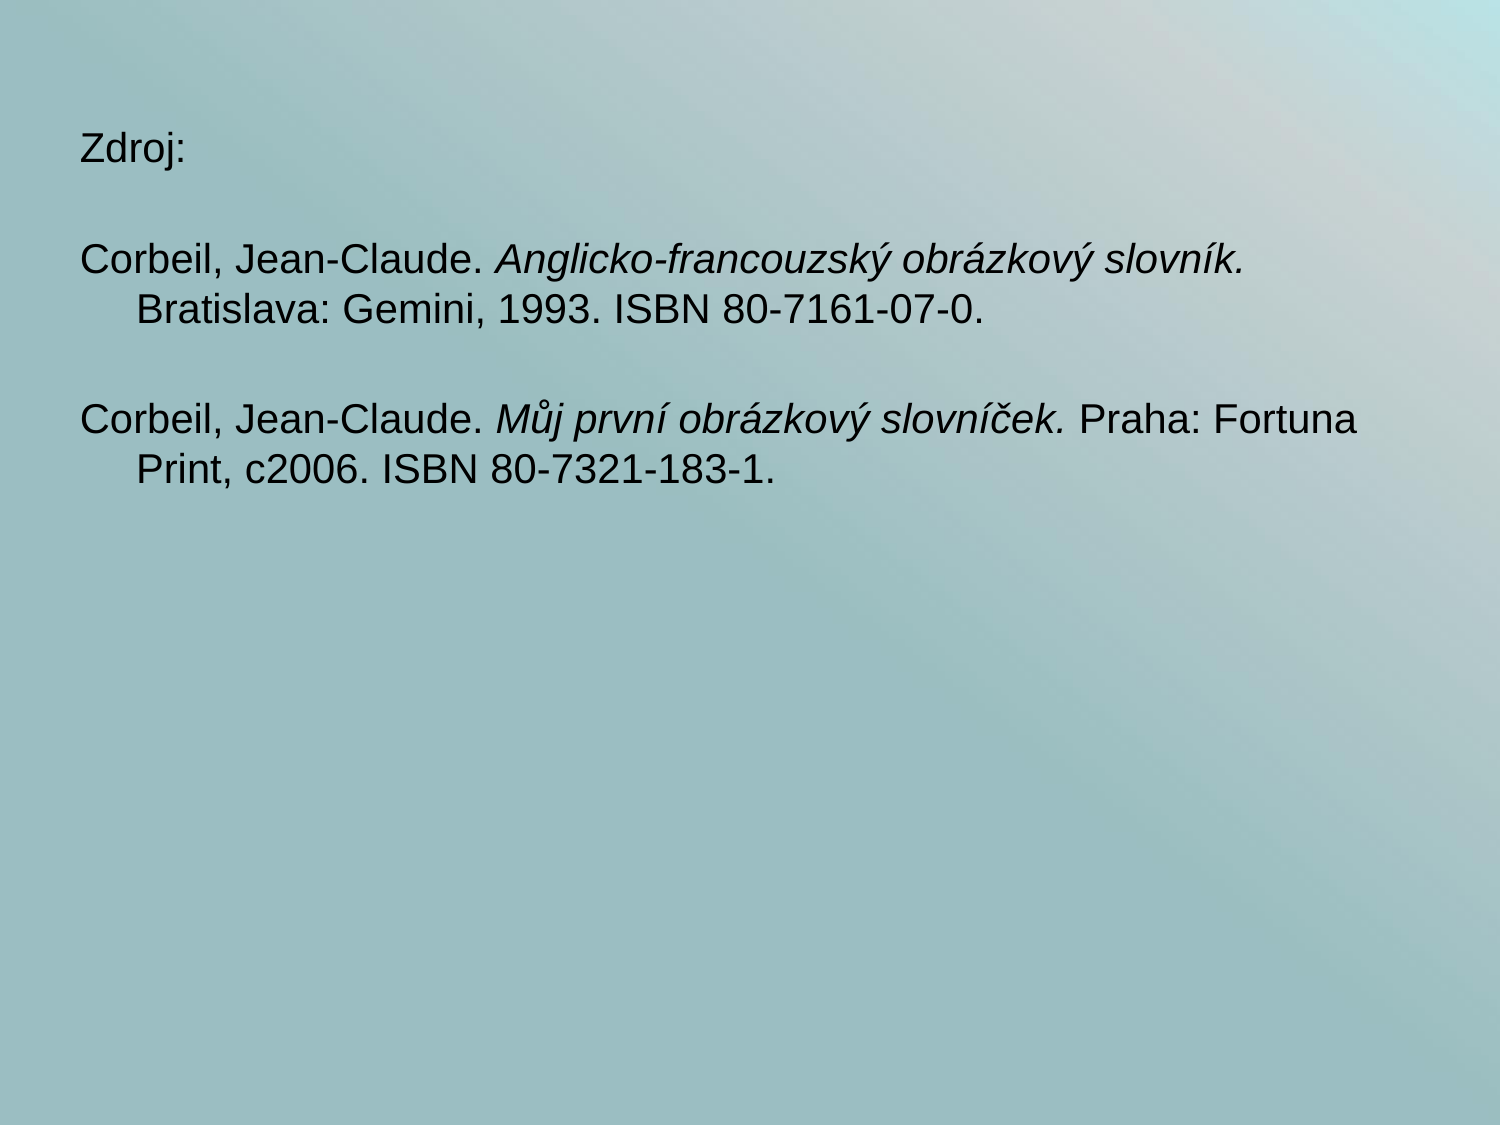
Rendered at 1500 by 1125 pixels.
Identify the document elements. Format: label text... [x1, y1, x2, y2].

picture [0, 0, 1500, 1125]
list Zdroj: Corbeil, Jean-Claude. Anglicko-francouzský obrázkový slovník. Bratislava: Gemini, 1993. ISBN 80-7161-07-0. Corbeil, Jean-Claude. Můj první obrázkový slovníček. Praha: Fortuna Print, c2006. ISBN 80-7321-183-1. [64, 113, 1415, 857]
